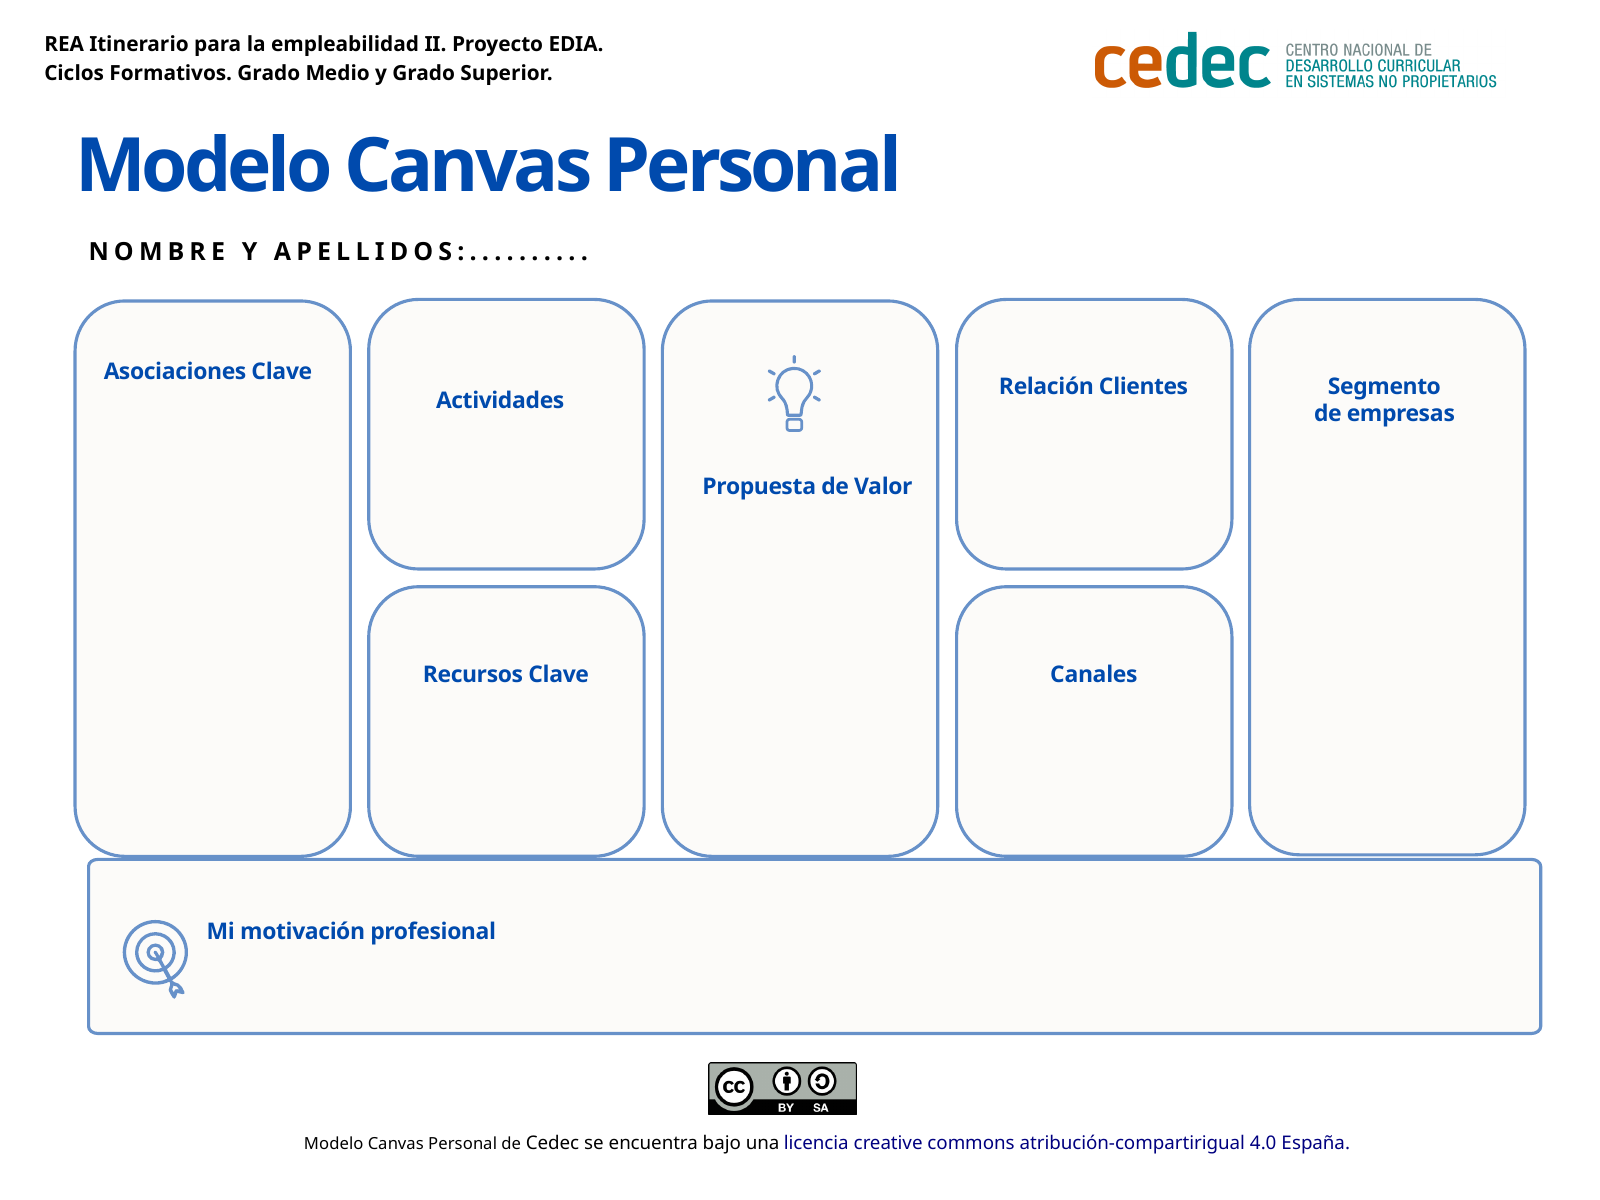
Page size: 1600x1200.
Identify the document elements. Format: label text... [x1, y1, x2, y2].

text_box Segmento de empresas [1240, 372, 1529, 426]
text_box [1249, 295, 1525, 372]
text_box NOMBRE Y APELLIDOS:.......... [88, 232, 728, 266]
text_box [368, 295, 645, 569]
picture [708, 1062, 857, 1115]
text_box REA Itinerario para la empleabilidad II. Proyecto EDIA. Ciclos Formativos. Grado Medio y Grado Superior. [29, 22, 678, 96]
text_box Relación Clientes [974, 372, 1214, 400]
text_box Recursos Clave [386, 660, 626, 688]
text_box Canales [974, 660, 1214, 688]
text_box Asociaciones Clave [88, 357, 328, 384]
text_box Propuesta de Valor [679, 472, 936, 500]
text_box [956, 295, 1232, 569]
text_box Mi motivación profesional [206, 917, 564, 945]
picture [1092, 29, 1506, 98]
text_box Actividades [383, 386, 623, 414]
text_box Modelo Canvas Personal de Cedec se encuentra bajo una licencia creative commons atribución-compartirigual 4.0 España. [118, 1122, 1536, 1162]
text_box Modelo Canvas Personal [75, 95, 1565, 207]
text_box [1249, 426, 1525, 855]
text_box [75, 288, 1541, 1034]
